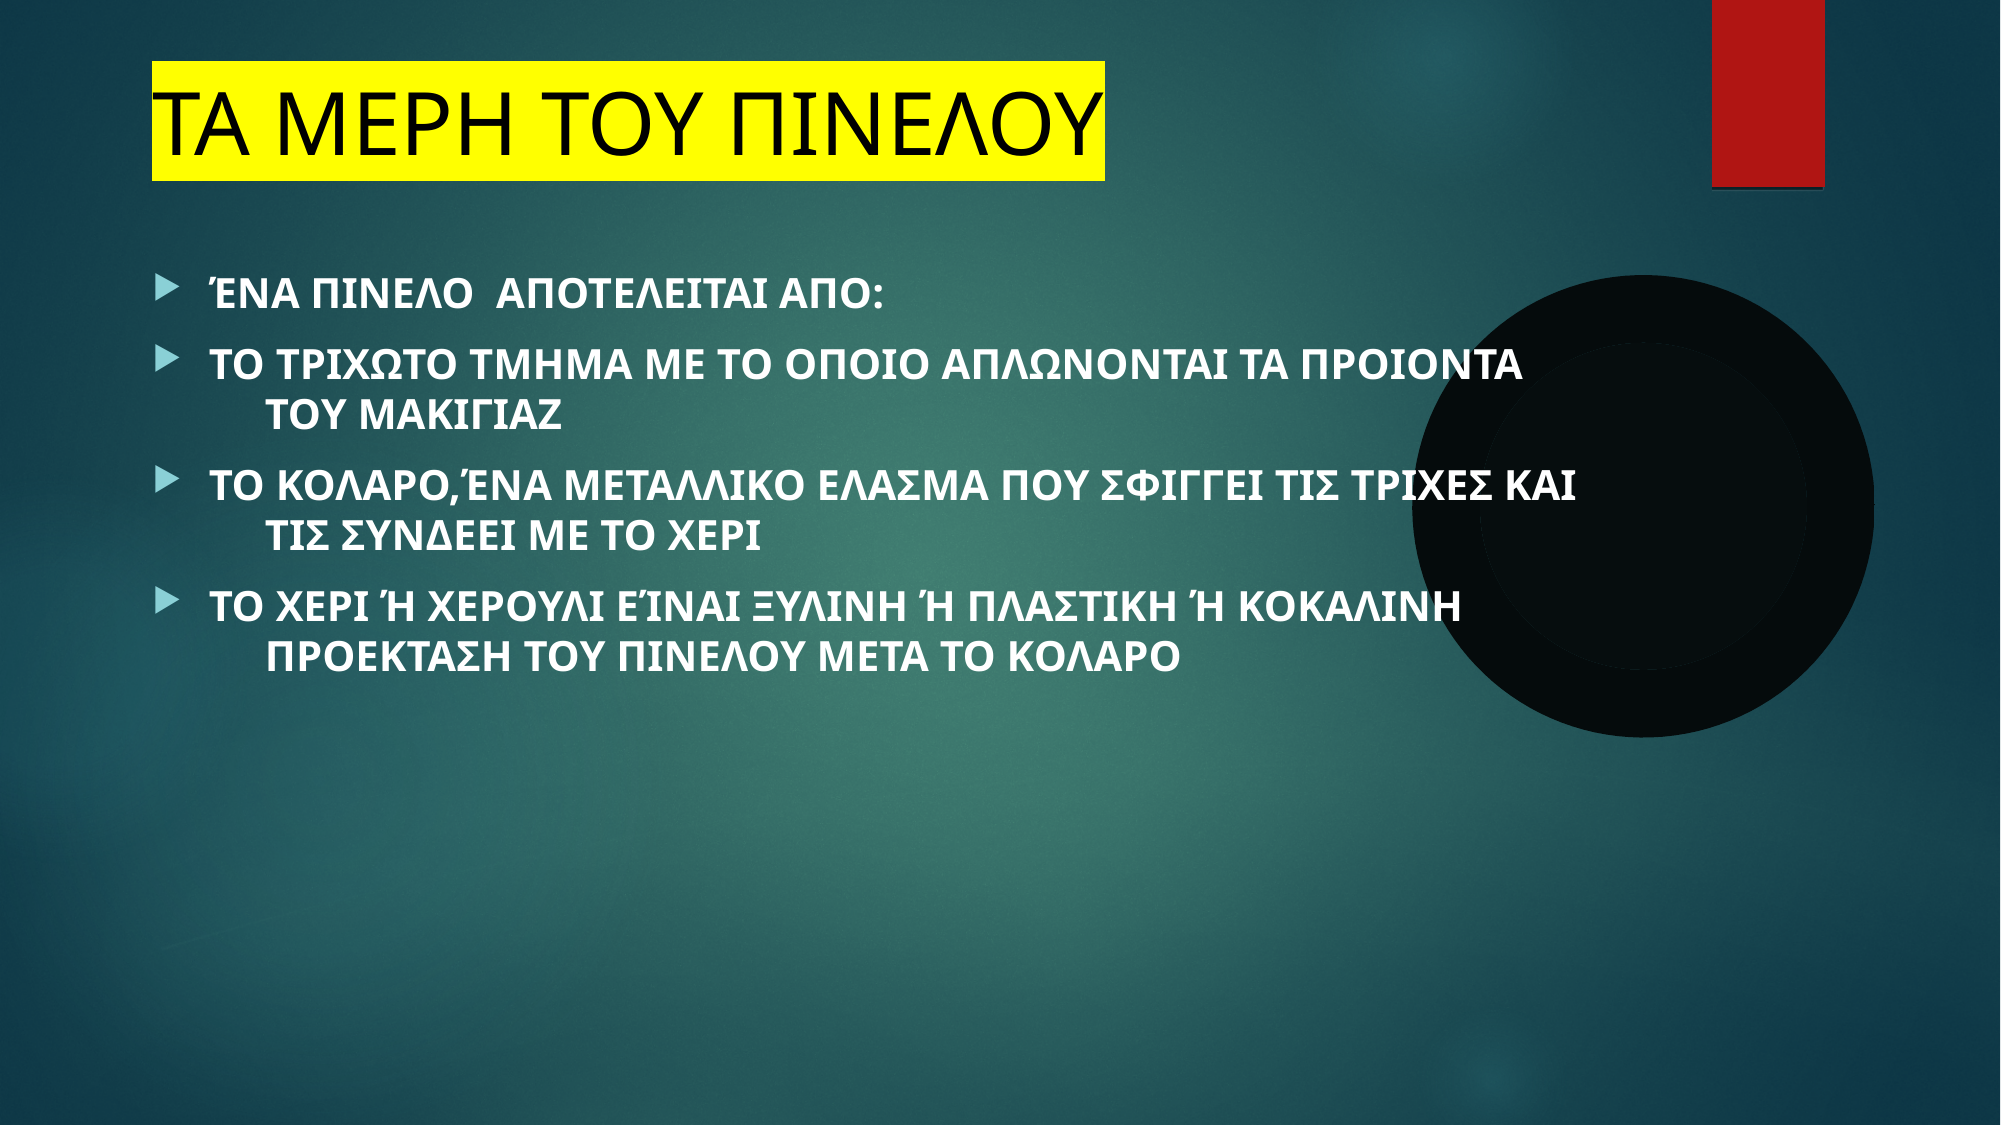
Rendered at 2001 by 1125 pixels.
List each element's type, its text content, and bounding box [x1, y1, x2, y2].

title ΤΑ ΜΕΡΗ ΤΟΥ ΠΙΝΕΛΟΥ [137, 59, 1170, 225]
list ΈΝΑ ΠΙΝΕΛΟ ΑΠΟΤΕΛΕΙΤΑΙ ΑΠΟ: ΤΟ ΤΡΙΧΩΤΟ ΤΜΗΜΑ ΜΕ ΤΟ ΟΠΟΙΟ ΑΠΛΩΝΟΝΤΑΙ ΤΑ ΠΡΟΙΟΝΤΑ ΤΟΥ ΜΑΚΙΓΙΑΖ ΤΟ ΚΟΛΑΡΟ,ΈΝΑ ΜΕΤΑΛΛΙΚΟ ΕΛΑΣΜΑ ΠΟΥ ΣΦΙΓΓΕΙ ΤΙΣ ΤΡΙΧΕΣ ΚΑΙ ΤΙΣ ΣΥΝΔΕΕΙ ΜΕ ΤΟ ΧΕΡΙ ΤΟ ΧΕΡΙ Ή ΧΕΡΟΥΛΙ ΕΊΝΑΙ ΞΥΛΙΝΗ Ή ΠΛΑΣΤΙΚΗ Ή ΚΟΚΑΛΙΝΗ ΠΡΟΕΚΤΑΣΗ ΤΟΥ ΠΙΝΕΛΟΥ ΜΕΤΑ ΤΟ ΚΟΛΑΡΟ [137, 259, 1606, 817]
